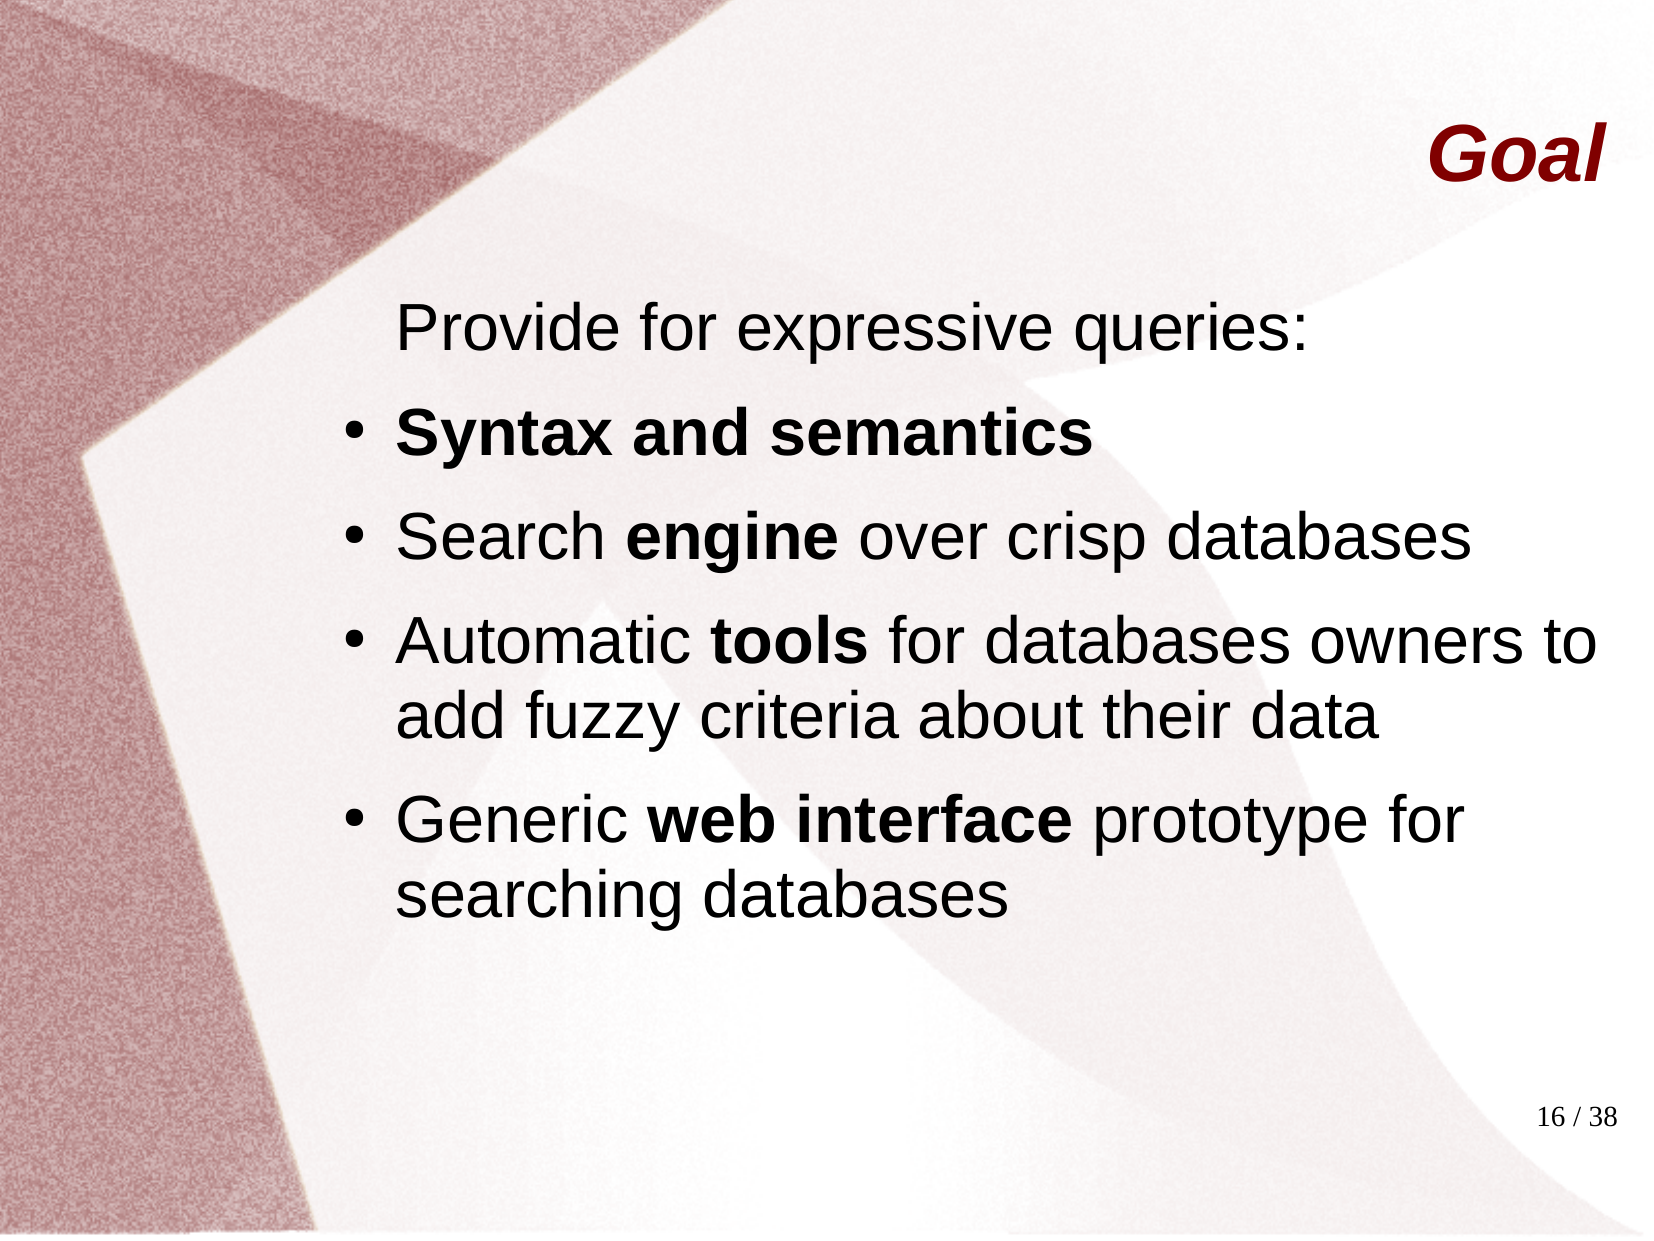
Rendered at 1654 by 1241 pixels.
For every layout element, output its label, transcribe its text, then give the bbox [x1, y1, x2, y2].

picture [0, 0, 1654, 1241]
list Provide for expressive queries: Syntax and semantics Search engine over crisp databases Automatic tools for databases owners to add fuzzy criteria about their data Generic web interface prototype for searching databases [324, 290, 1601, 1010]
title Goal [596, 49, 1607, 257]
